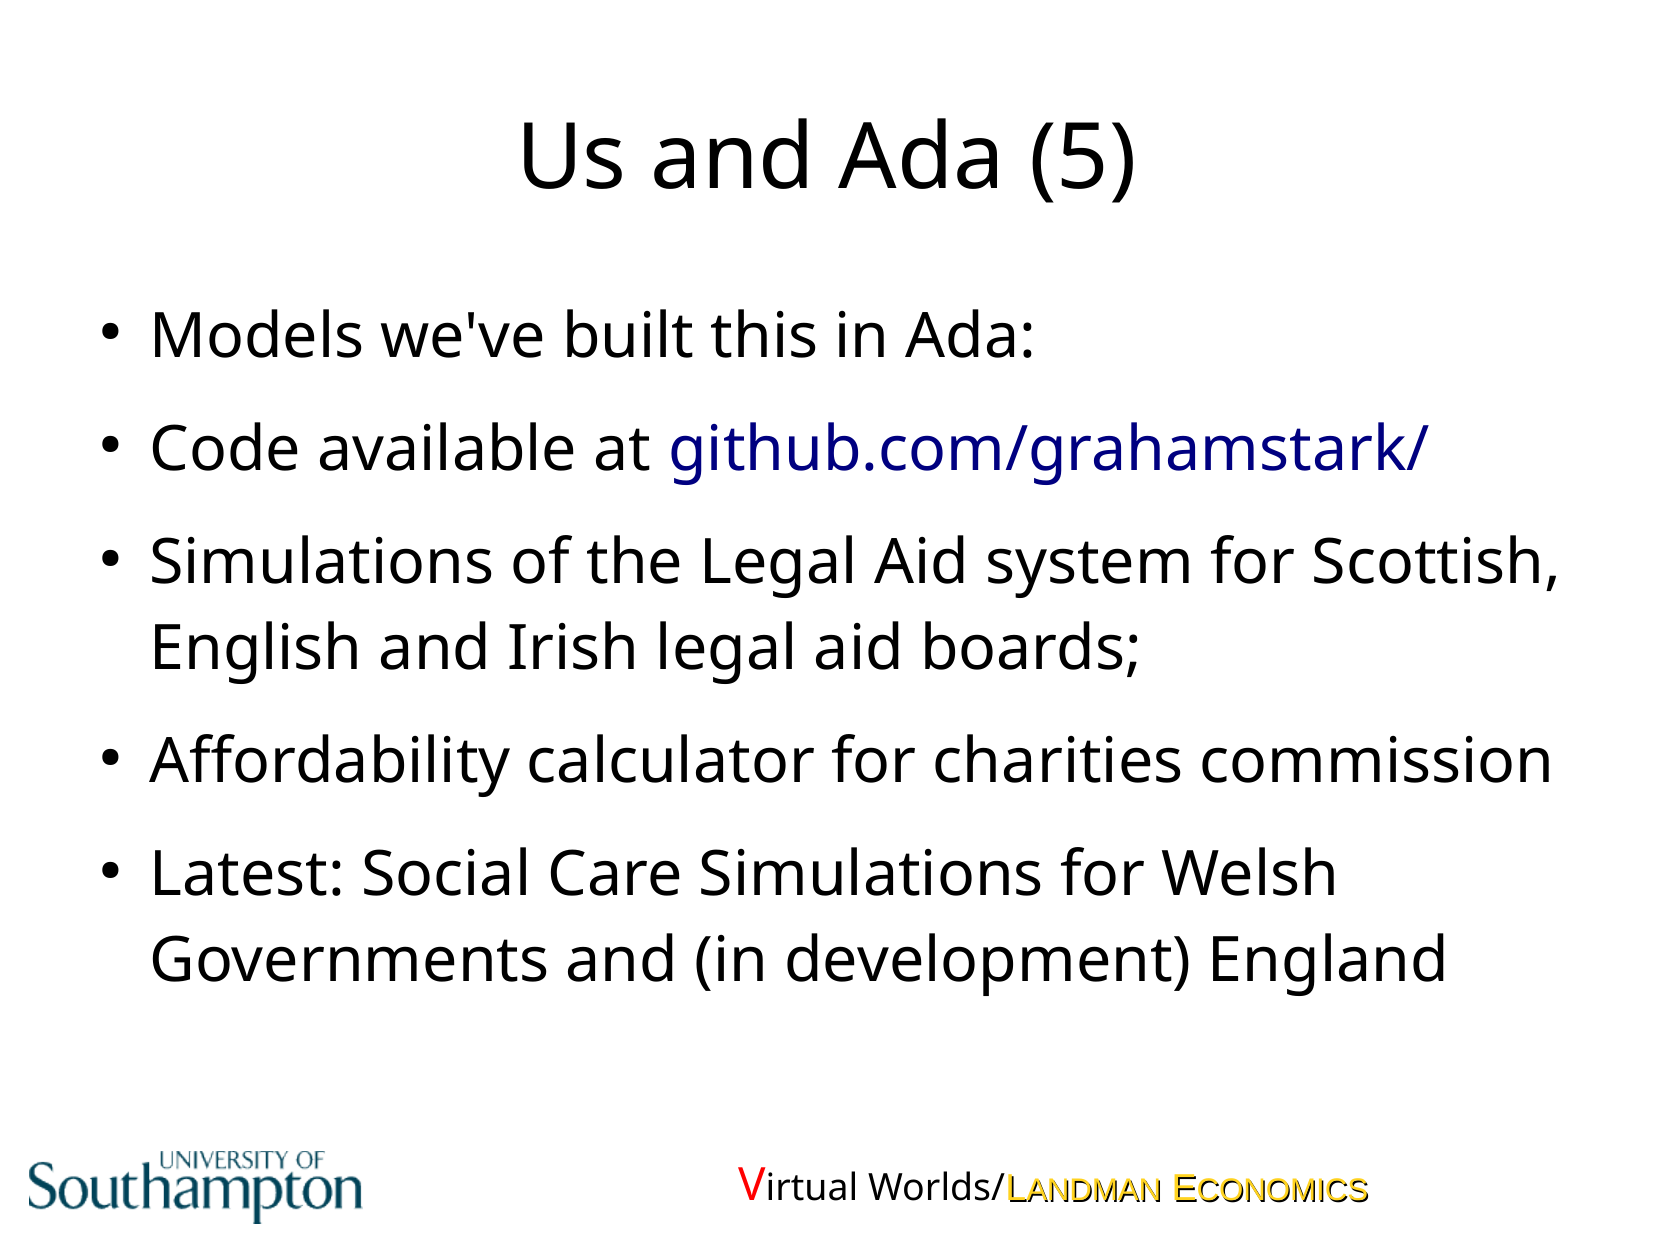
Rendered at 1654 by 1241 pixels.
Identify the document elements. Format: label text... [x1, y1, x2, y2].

picture [29, 1151, 363, 1224]
title Us and Ada (5) [82, 49, 1571, 257]
list Models we've built this in Ada: Code available at github.com/grahamstark/ Simulations of the Legal Aid system for Scottish, English and Irish legal aid boards; Affordability calculator for charities commission Latest: Social Care Simulations for Welsh Governments and (in development) England [82, 290, 1571, 1010]
